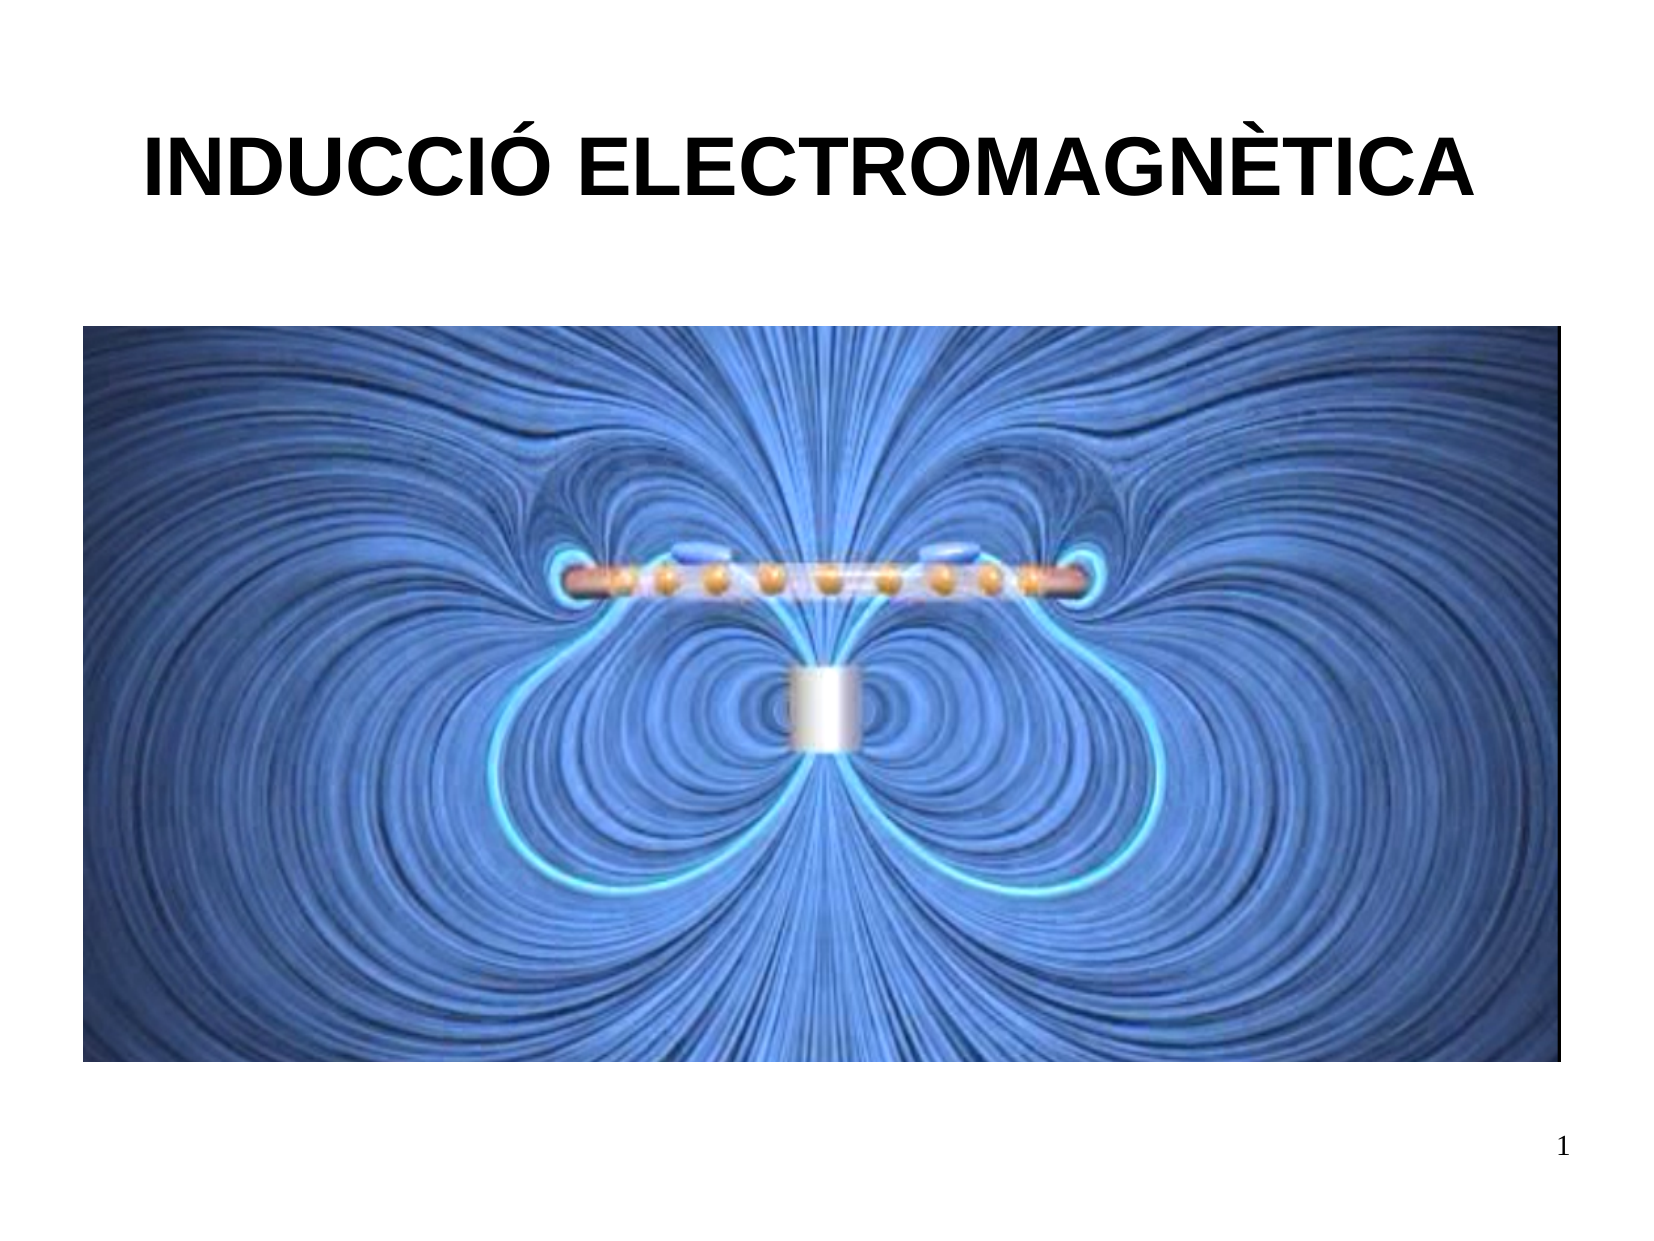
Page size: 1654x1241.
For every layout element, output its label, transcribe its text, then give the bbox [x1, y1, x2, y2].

picture [83, 326, 1561, 1062]
text_box INDUCCIÓ ELECTROMAGNÈTICA [127, 112, 1523, 221]
